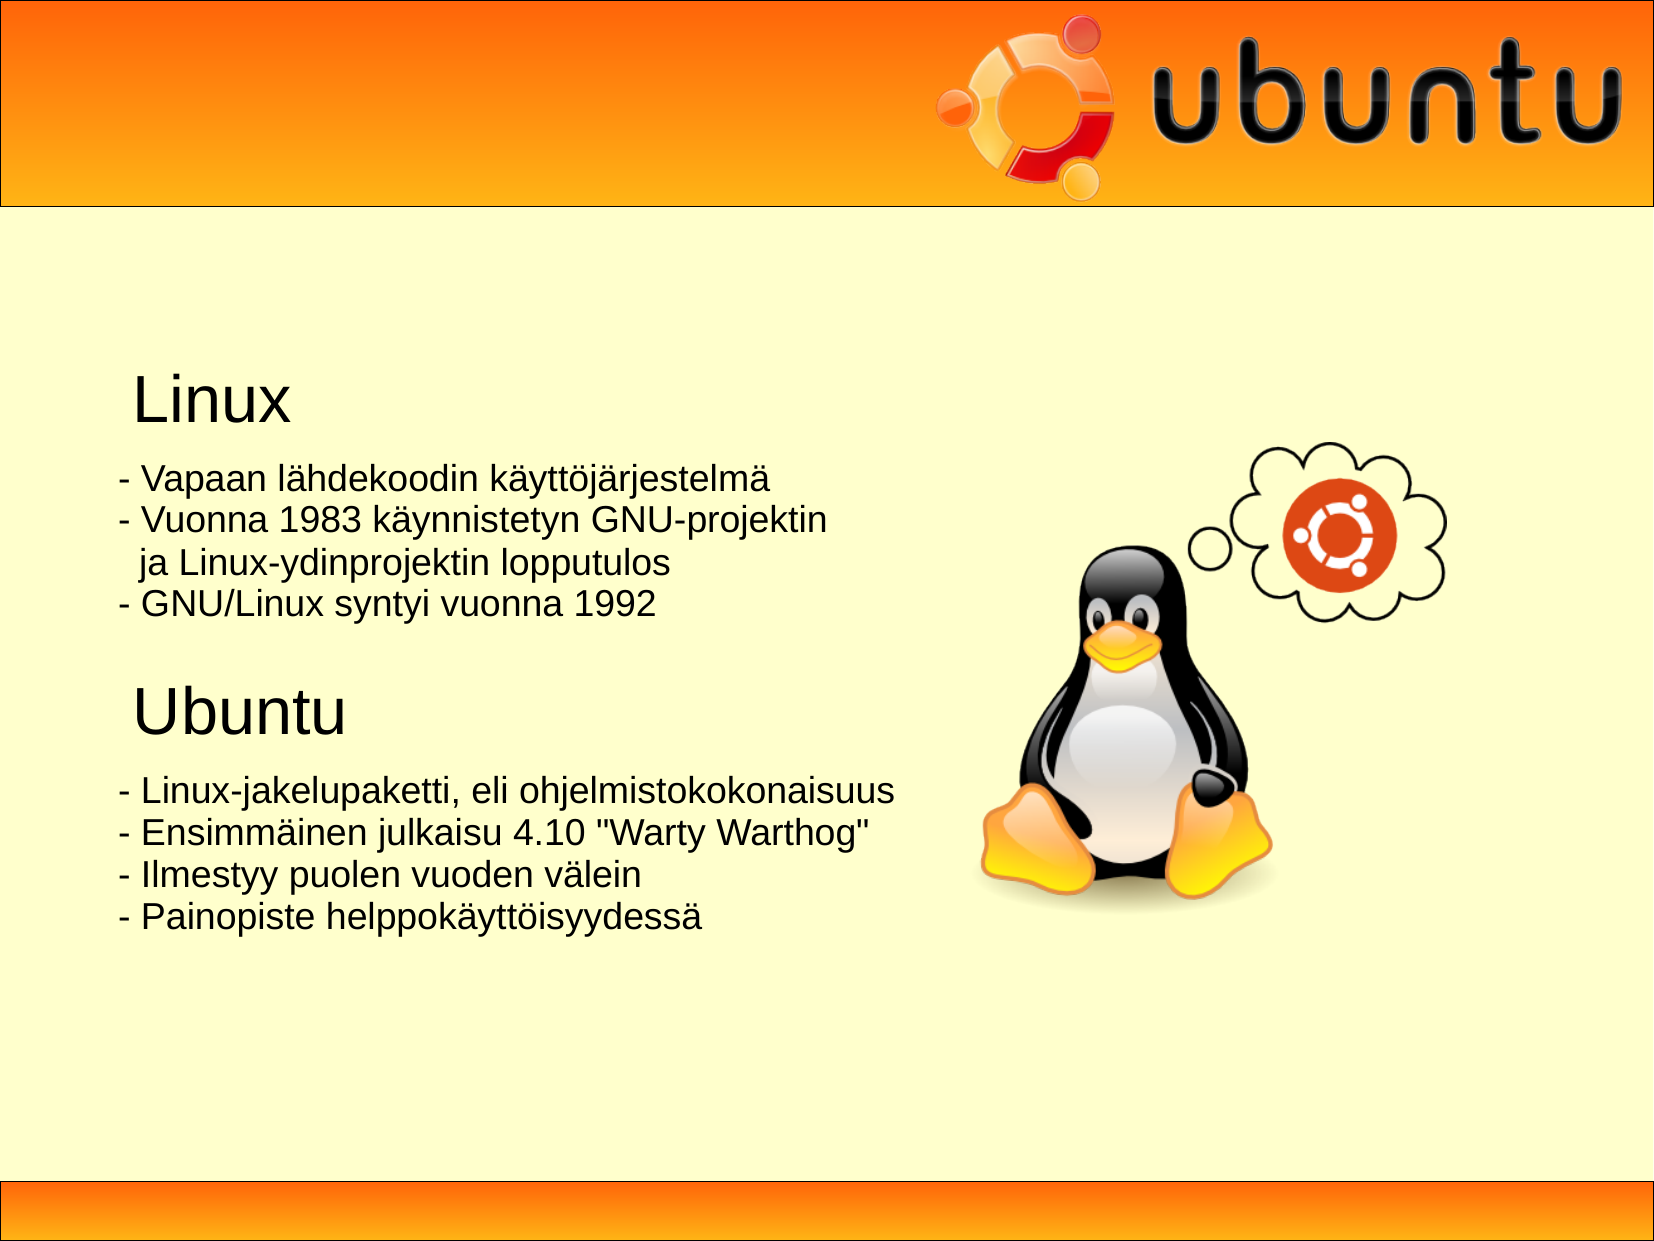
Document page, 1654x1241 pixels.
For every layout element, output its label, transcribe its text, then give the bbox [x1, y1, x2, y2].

text_box Ubuntu [118, 666, 363, 761]
text_box [0, 0, 915, 207]
text_box - Vapaan lähdekoodin käyttöjärjestelmä - Vuonna 1983 käynnistetyn GNU-projektin ja Linux-ydinprojektin lopputulos - GNU/Linux syntyi vuonna 1992 [29, 449, 927, 843]
text_box - Linux-jakelupaketti, eli ohjelmistokokonaisuus - Ensimmäinen julkaisu 4.10 "Warty Warthog" - Ilmestyy puolen vuoden välein - Painopiste helppokäyttöisyydessä [29, 761, 910, 945]
picture [915, 0, 1654, 218]
picture [970, 442, 1447, 915]
text_box [0, 1181, 1654, 1241]
text_box Linux [118, 354, 676, 449]
